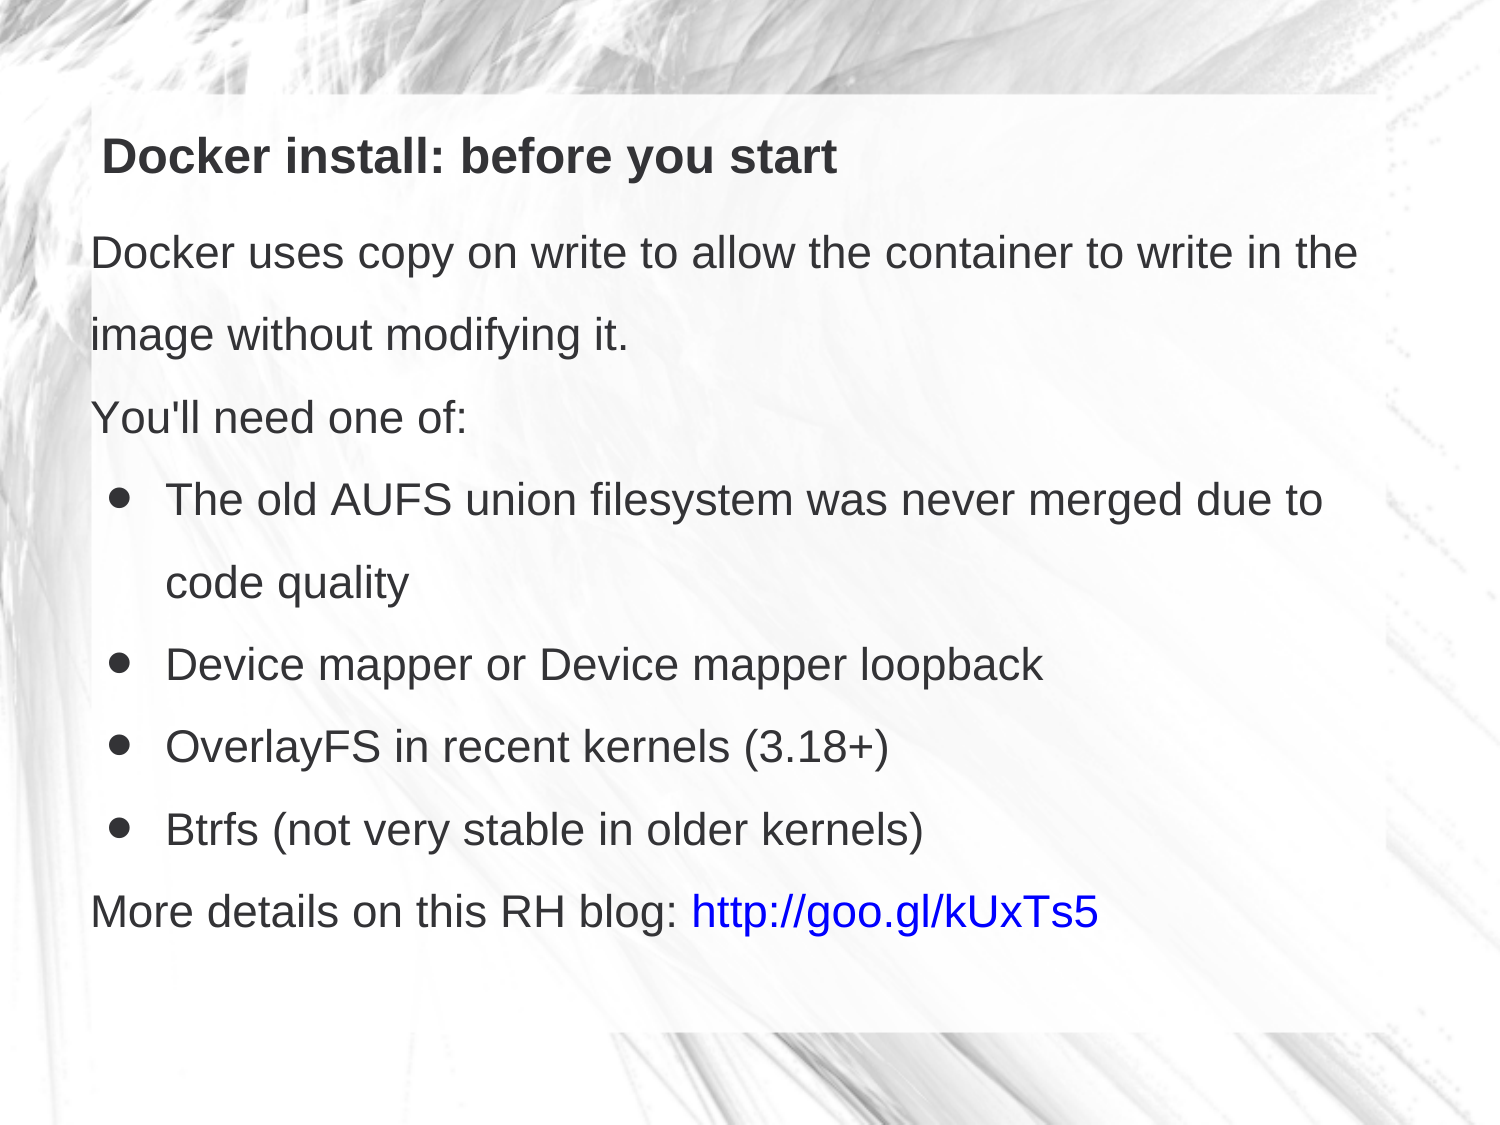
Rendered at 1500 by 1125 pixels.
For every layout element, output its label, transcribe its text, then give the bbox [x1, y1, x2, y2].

list Docker uses copy on write to allow the container to write in the image without modifying it. You'll need one of: The old AUFS union filesystem was never merged due to code quality Device mapper or Device mapper loopback OverlayFS in recent kernels (3.18+) Btrfs (not very stable in older kernels) More details on this RH blog: http://goo.gl/kUxTs5 [75, 179, 1441, 930]
picture [0, 0, 1500, 1125]
title Docker install: before you start [61, 108, 1456, 196]
